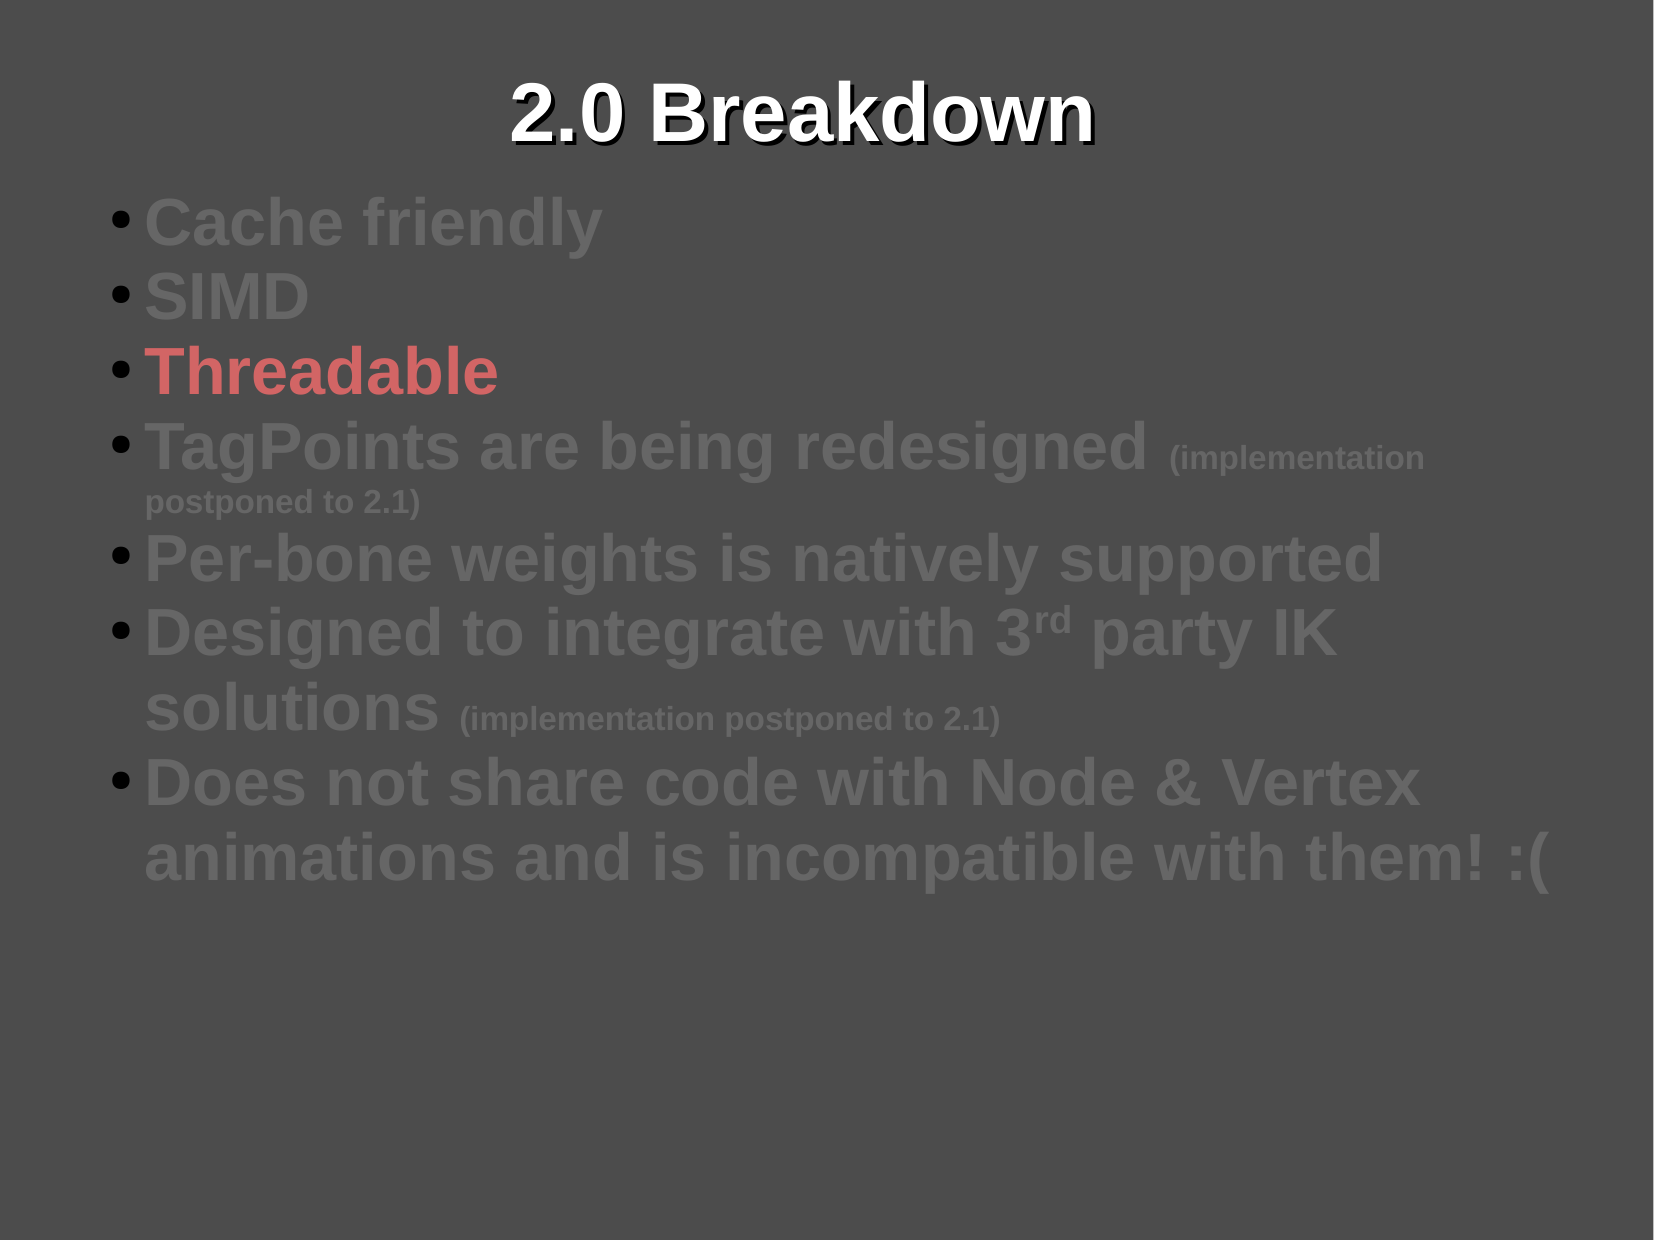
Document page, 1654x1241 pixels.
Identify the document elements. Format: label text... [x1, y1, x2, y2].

text_box 2.0 Breakdown [434, 59, 1173, 168]
text_box Cache friendly SIMD Threadable TagPoints are being redesigned (implementation postponed to 2.1) Per-bone weights is natively supported Designed to integrate with 3rd party IK solutions (implementation postponed to 2.1) Does not share code with Node & Vertex animations and is incompatible with them! :( [59, 177, 1595, 905]
